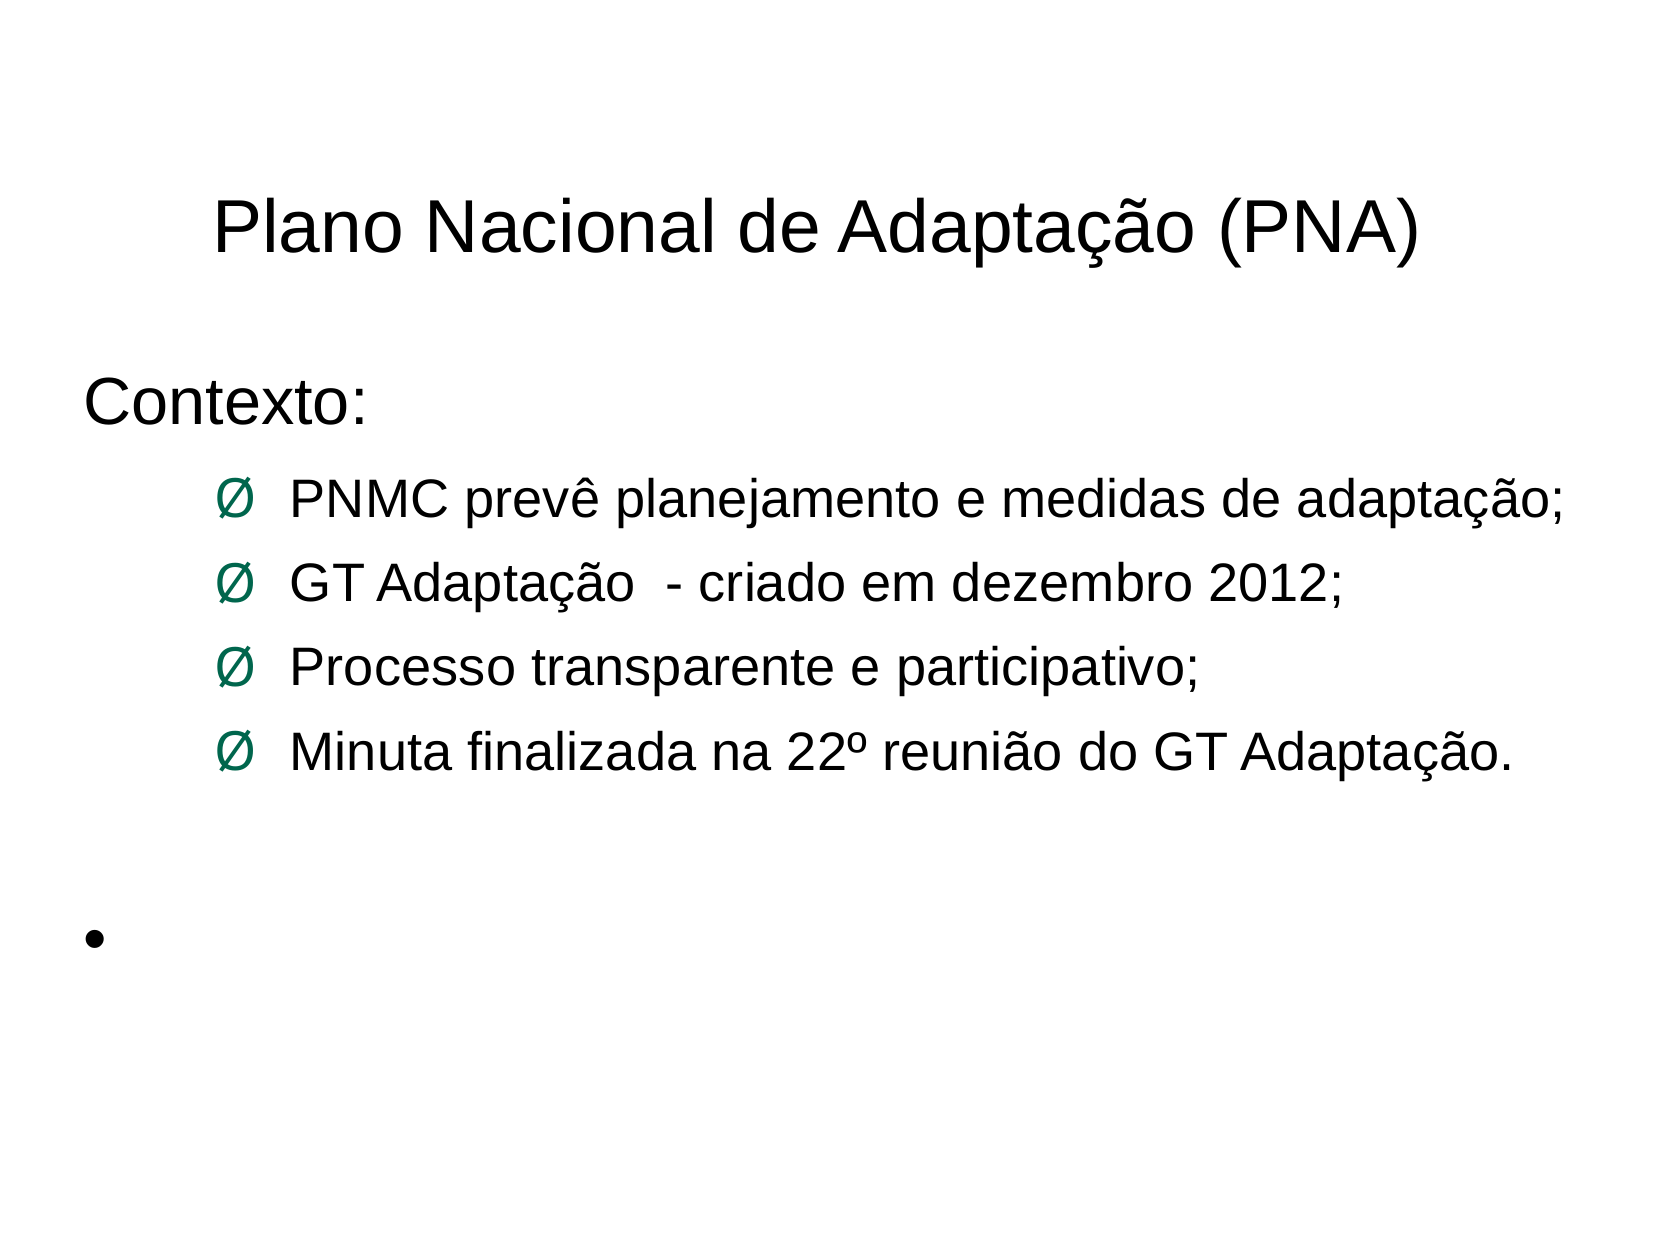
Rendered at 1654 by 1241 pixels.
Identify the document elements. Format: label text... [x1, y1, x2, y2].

list Contexto: PNMC prevê planejamento e medidas de adaptação; GT Adaptação - criado em dezembro 2012; Processo transparente e participativo; Minuta finalizada na 22º reunião do GT Adaptação. [83, 360, 1572, 986]
title Plano Nacional de Adaptação (PNA) [83, 123, 1572, 331]
